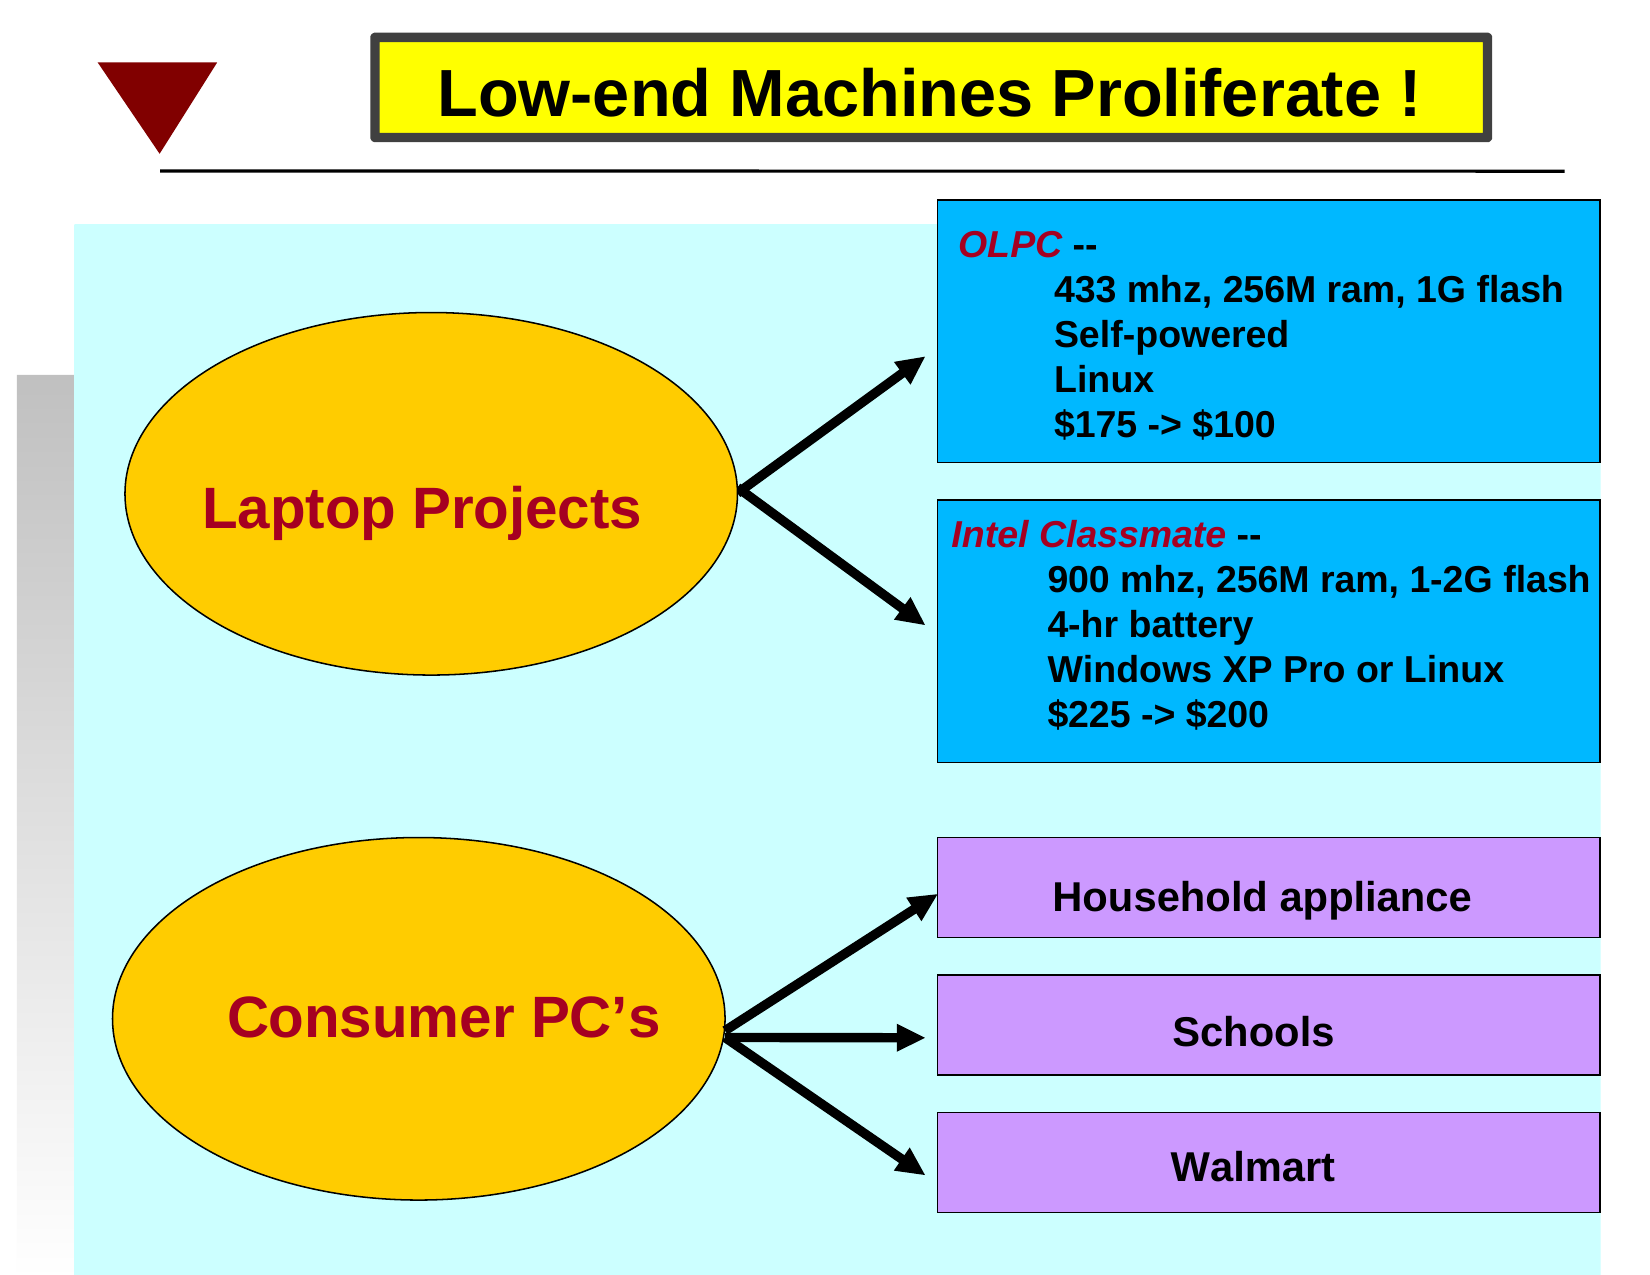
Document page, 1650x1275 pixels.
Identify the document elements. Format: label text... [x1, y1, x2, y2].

text_box [16, 199, 1600, 1275]
text_box Intel Classmate -- 900 mhz, 256M ram, 1-2G flash 4-hr battery Windows XP Pro or Linux $225 -> $200 [936, 502, 1606, 743]
text_box Consumer PC’s [212, 971, 676, 1057]
text_box Walmart [1155, 1132, 1351, 1198]
text_box [375, 37, 1488, 138]
text_box Low-end Machines Proliferate ! [437, 49, 1463, 131]
text_box Laptop Projects [187, 462, 676, 548]
text_box Household appliance [1037, 862, 1488, 928]
text_box OLPC -- 433 mhz, 256M ram, 1G flash Self-powered Linux $175 -> $100 [943, 212, 1580, 453]
text_box Schools [1157, 997, 1350, 1063]
text_box [97, 62, 218, 154]
